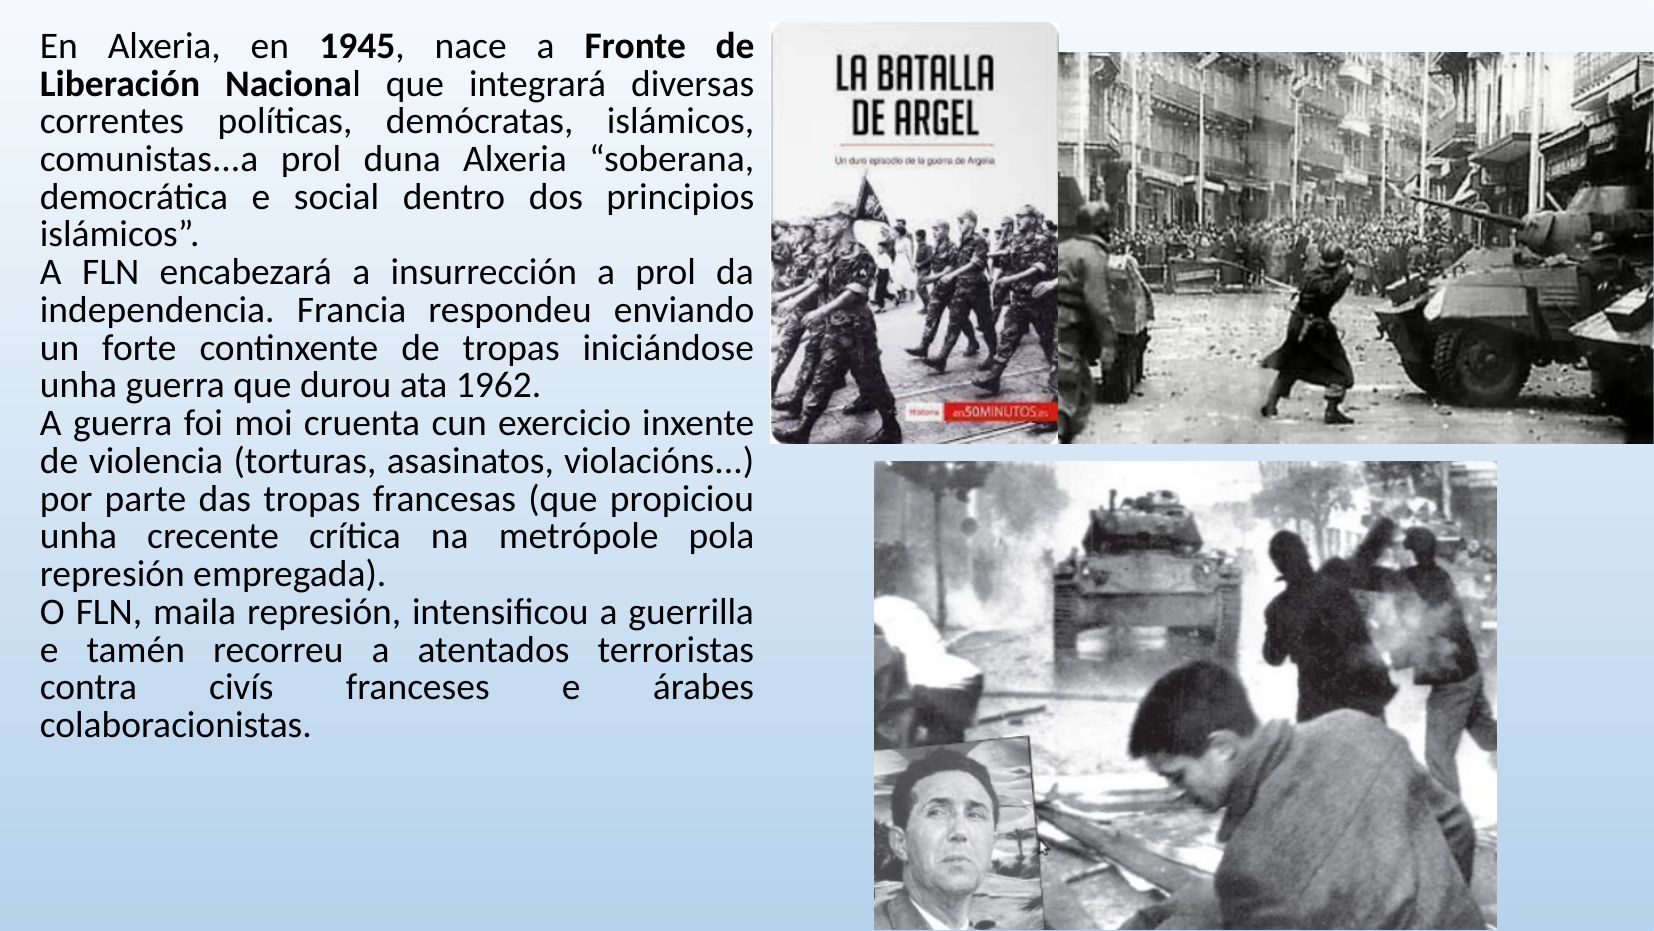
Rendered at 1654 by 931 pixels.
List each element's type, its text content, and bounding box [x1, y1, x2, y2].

picture [770, 22, 1654, 444]
picture [874, 461, 1497, 930]
text_box En Alxeria, en 1945, nace a Fronte de Liberación Nacional que integrará diversas correntes políticas, demócratas, islámicos, comunistas...a prol duna Alxeria “soberana, democrática e social dentro dos principios islámicos”. A FLN encabezará a insurrección a prol da independencia. Francia respondeu enviando un forte continxente de tropas iniciándose unha guerra que durou ata 1962. A guerra foi moi cruenta cun exercicio inxente de violencia (torturas, asasinatos, violacións...) por parte das tropas francesas (que propiciou unha crecente crítica na metrópole pola represión empregada). O FLN, maila represión, intensificou a guerrilla e tamén recorreu a atentados terroristas contra civís franceses e árabes colaboracionistas. [24, 22, 770, 902]
